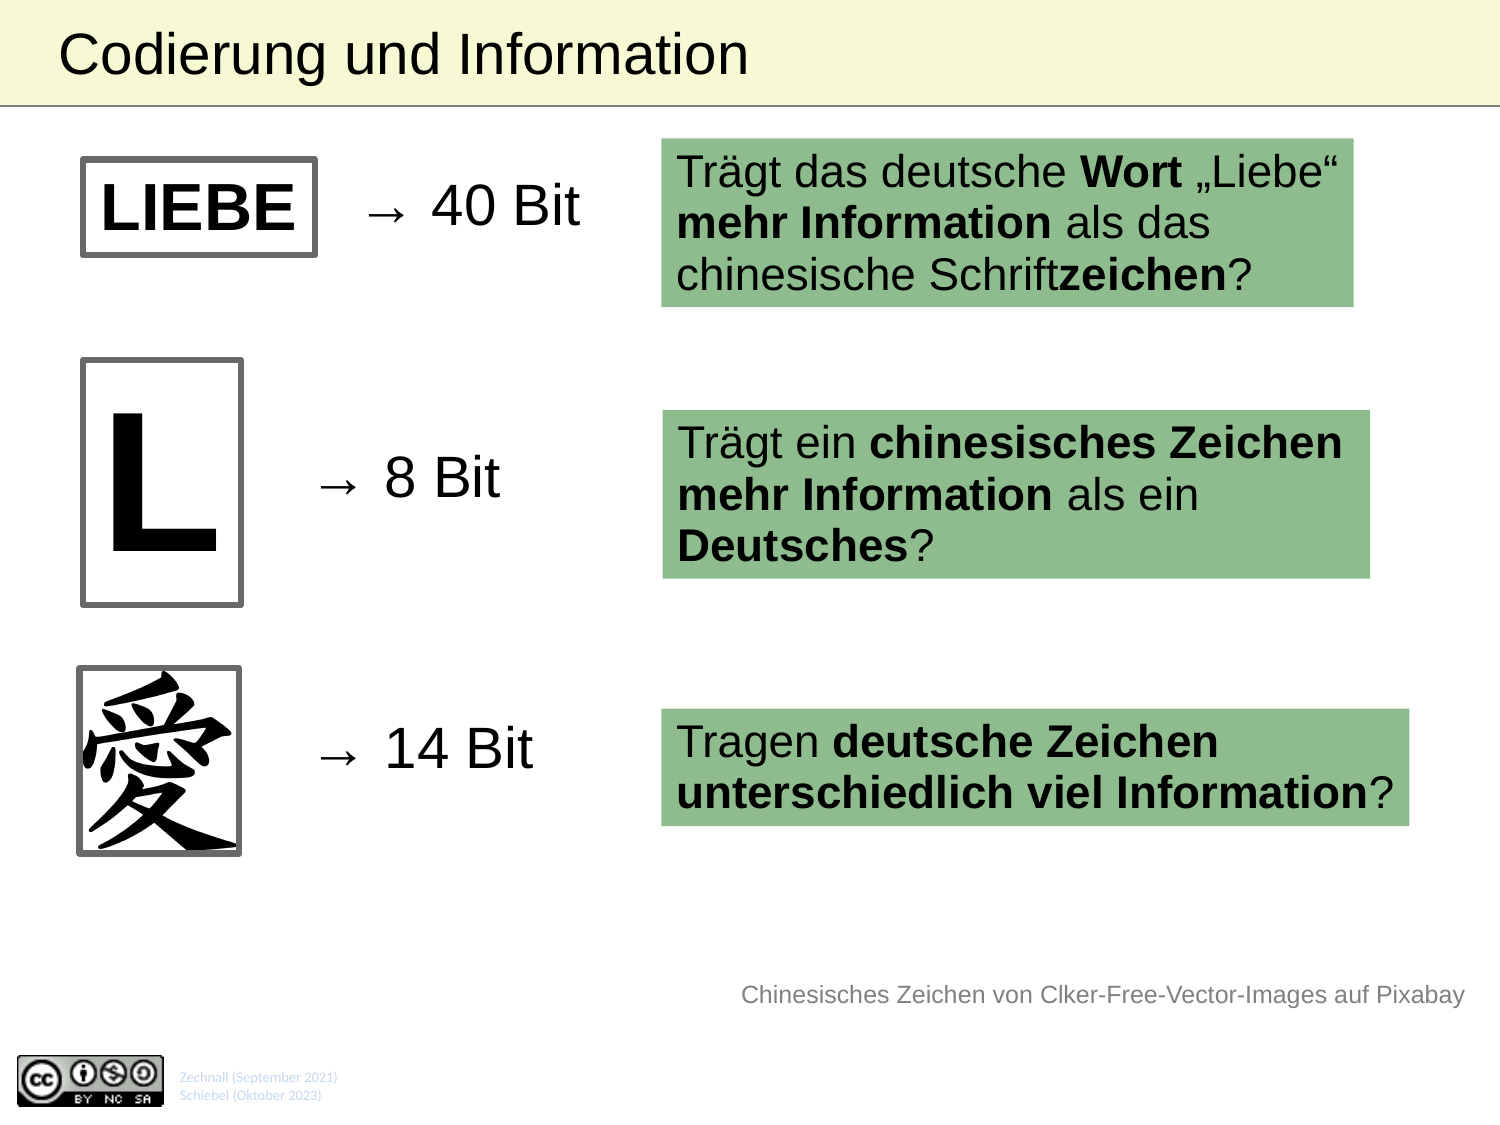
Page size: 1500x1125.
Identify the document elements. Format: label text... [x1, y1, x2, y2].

picture [82, 671, 237, 851]
title Codierung und Information [59, 5, 1016, 104]
text_box LIEBE [82, 159, 316, 256]
text_box → 8 Bit [295, 437, 517, 517]
picture [17, 1055, 164, 1107]
text_box → 40 Bit [342, 165, 596, 246]
text_box → 14 Bit [295, 708, 549, 789]
text_box Trägt das deutsche Wort „Liebe“ mehr Information als das chinesische Schriftzeichen? [661, 138, 1354, 308]
text_box Trägt ein chinesisches Zeichen mehr Information als ein Deutsches? [662, 410, 1371, 579]
text_box L [82, 360, 241, 605]
text_box Chinesisches Zeichen von Clker-Free-Vector-Images auf Pixabay [726, 972, 1482, 1016]
text_box Tragen deutsche Zeichen unterschiedlich viel Information? [661, 708, 1410, 827]
